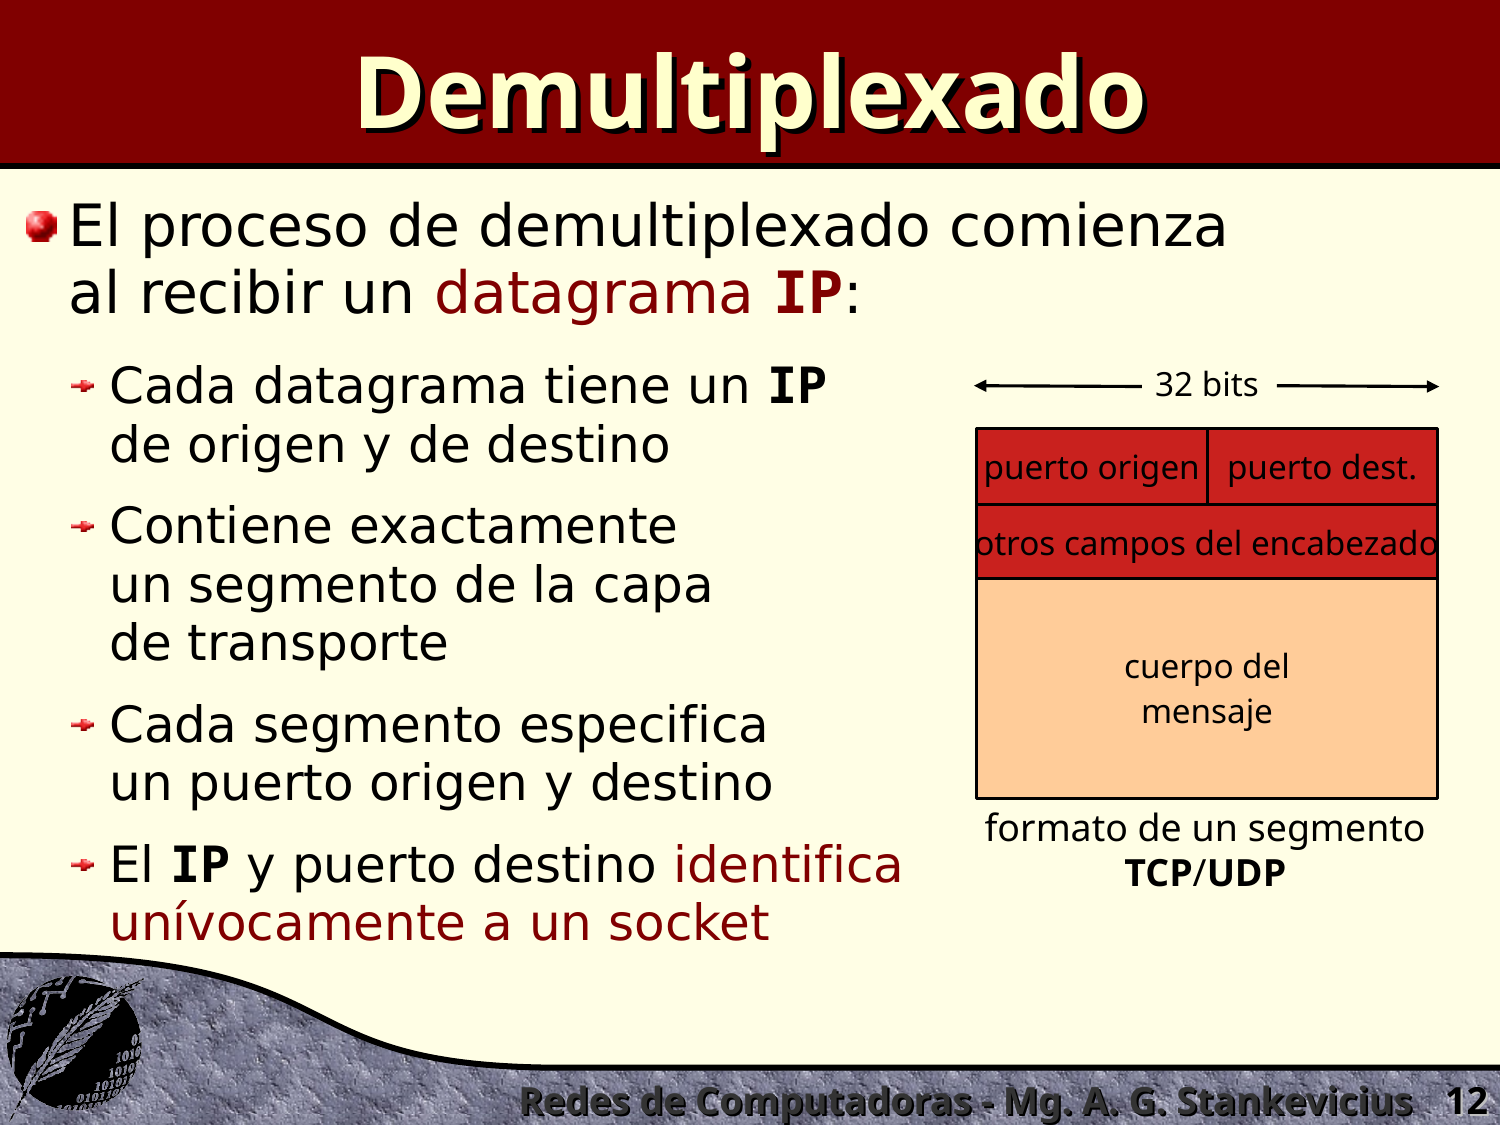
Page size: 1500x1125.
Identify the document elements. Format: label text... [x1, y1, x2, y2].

picture [0, 959, 1500, 1125]
text_box otros campos del encabezado [976, 504, 1438, 578]
text_box puerto origen [976, 428, 1207, 504]
text_box 32 bits [1140, 355, 1274, 412]
text_box cuerpo del mensaje [976, 578, 1438, 799]
list El proceso de demultiplexado comienza al recibir un datagrama IP: Cada datagrama tiene un IP de origen y de destino Contiene exactamente un segmento de la capa de transporte Cada segmento especifica un puerto origen y destino El IP y puerto destino identifica unívocamente a un socket [11, 192, 1486, 1011]
picture [1047, 1100, 1054, 1110]
text_box puerto dest. [1207, 428, 1438, 504]
picture [790, 1100, 795, 1110]
title Demultiplexado [15, 5, 1485, 160]
text_box formato de un segmento TCP/UDP [969, 796, 1441, 902]
